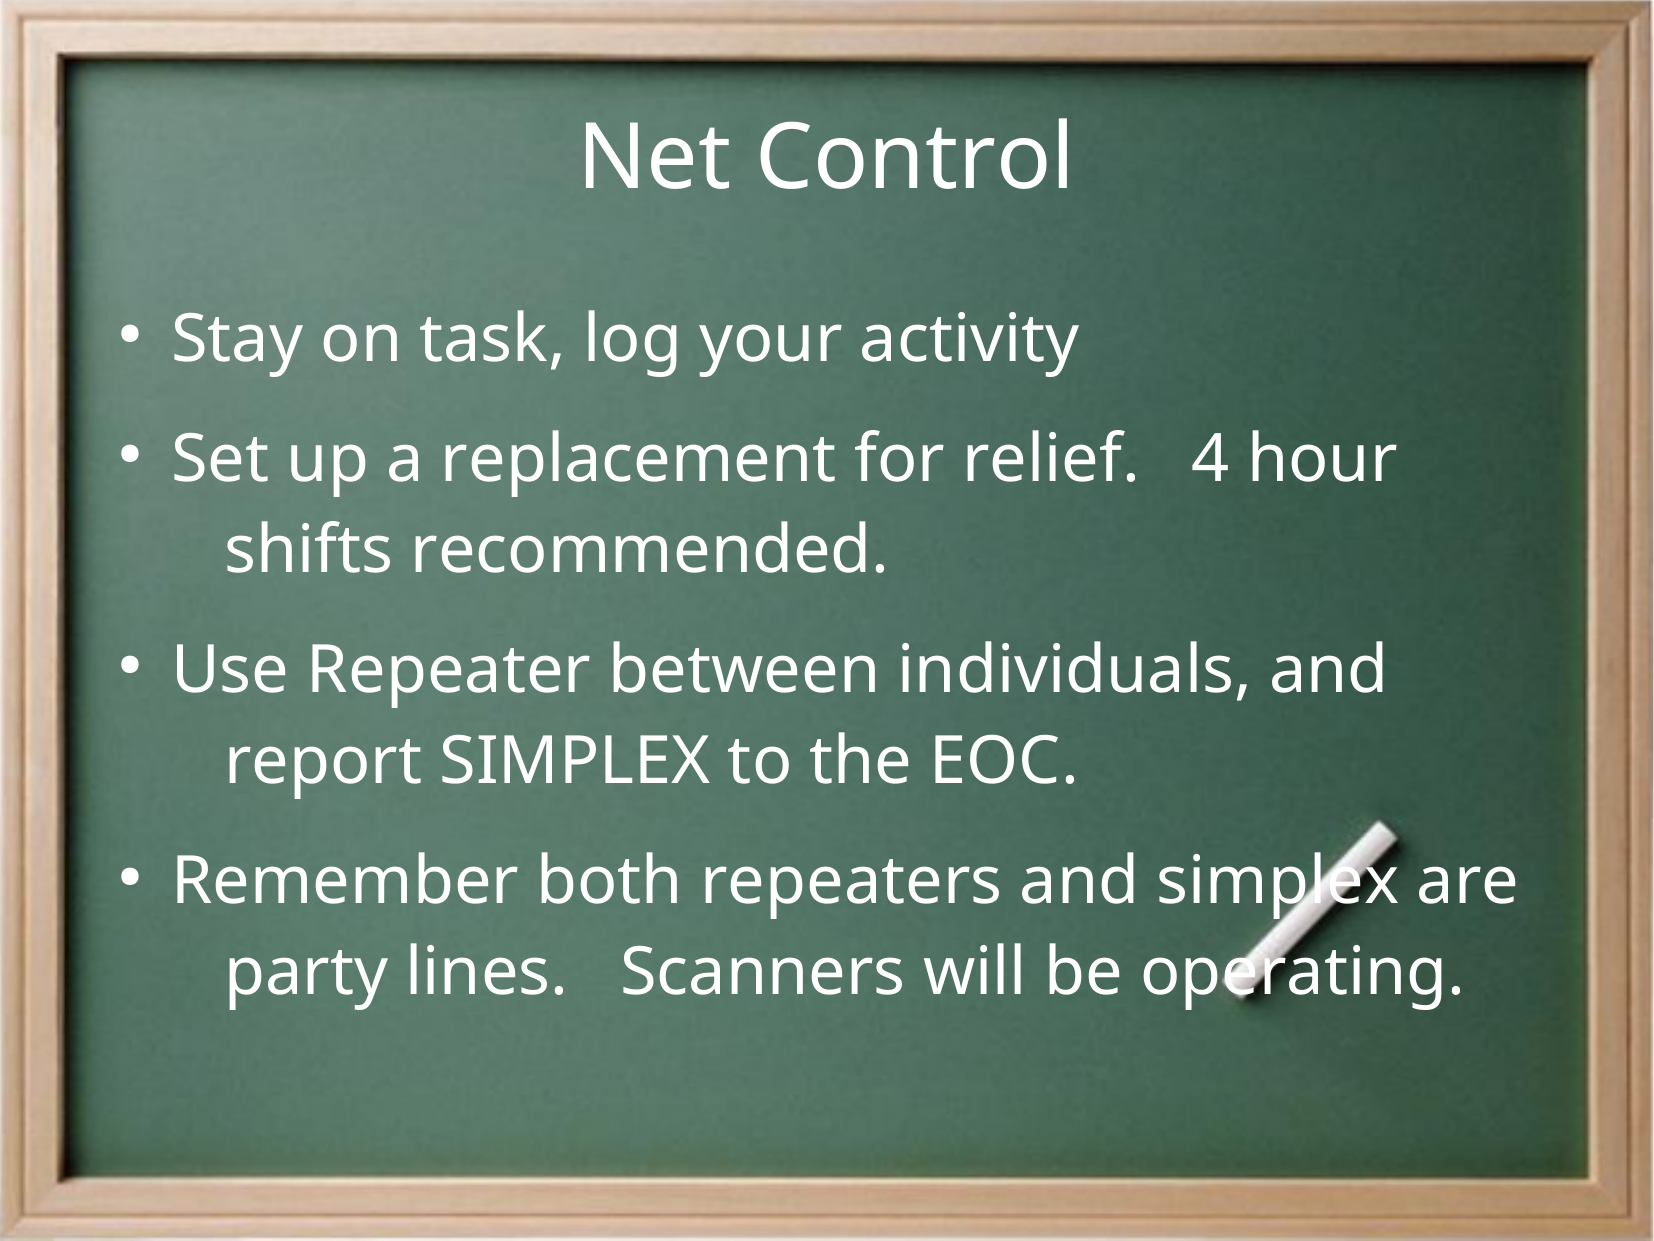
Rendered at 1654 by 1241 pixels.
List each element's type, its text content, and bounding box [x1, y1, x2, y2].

list Stay on task, log your activity Set up a replacement for relief. 4 hour shifts recommended. Use Repeater between individuals, and report SIMPLEX to the EOC. Remember both repeaters and simplex are party lines. Scanners will be operating. [82, 290, 1571, 1109]
picture [0, 0, 1654, 1241]
title Net Control [82, 49, 1571, 257]
